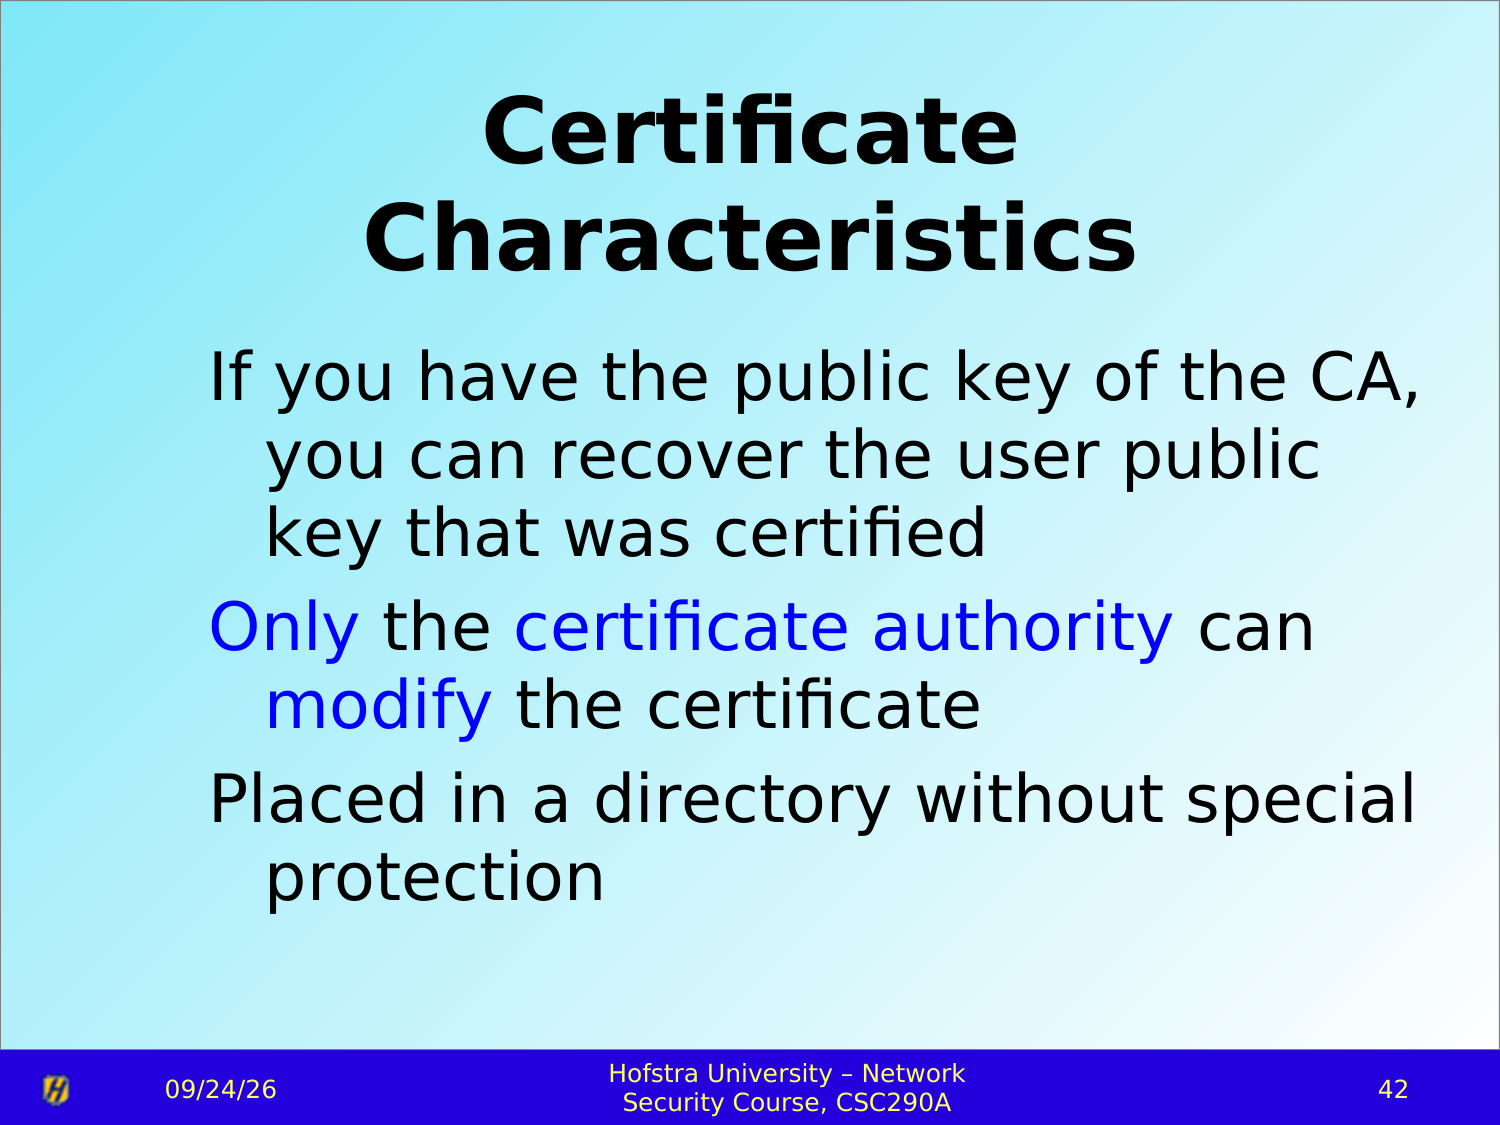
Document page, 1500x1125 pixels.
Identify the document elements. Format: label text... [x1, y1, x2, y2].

picture [37, 1072, 76, 1110]
title Certificate Characteristics [112, 70, 1391, 300]
list If you have the public key of the CA, you can recover the user public key that was certified Only the certificate authority can modify the certificate Placed in a directory without special protection [193, 330, 1469, 1007]
